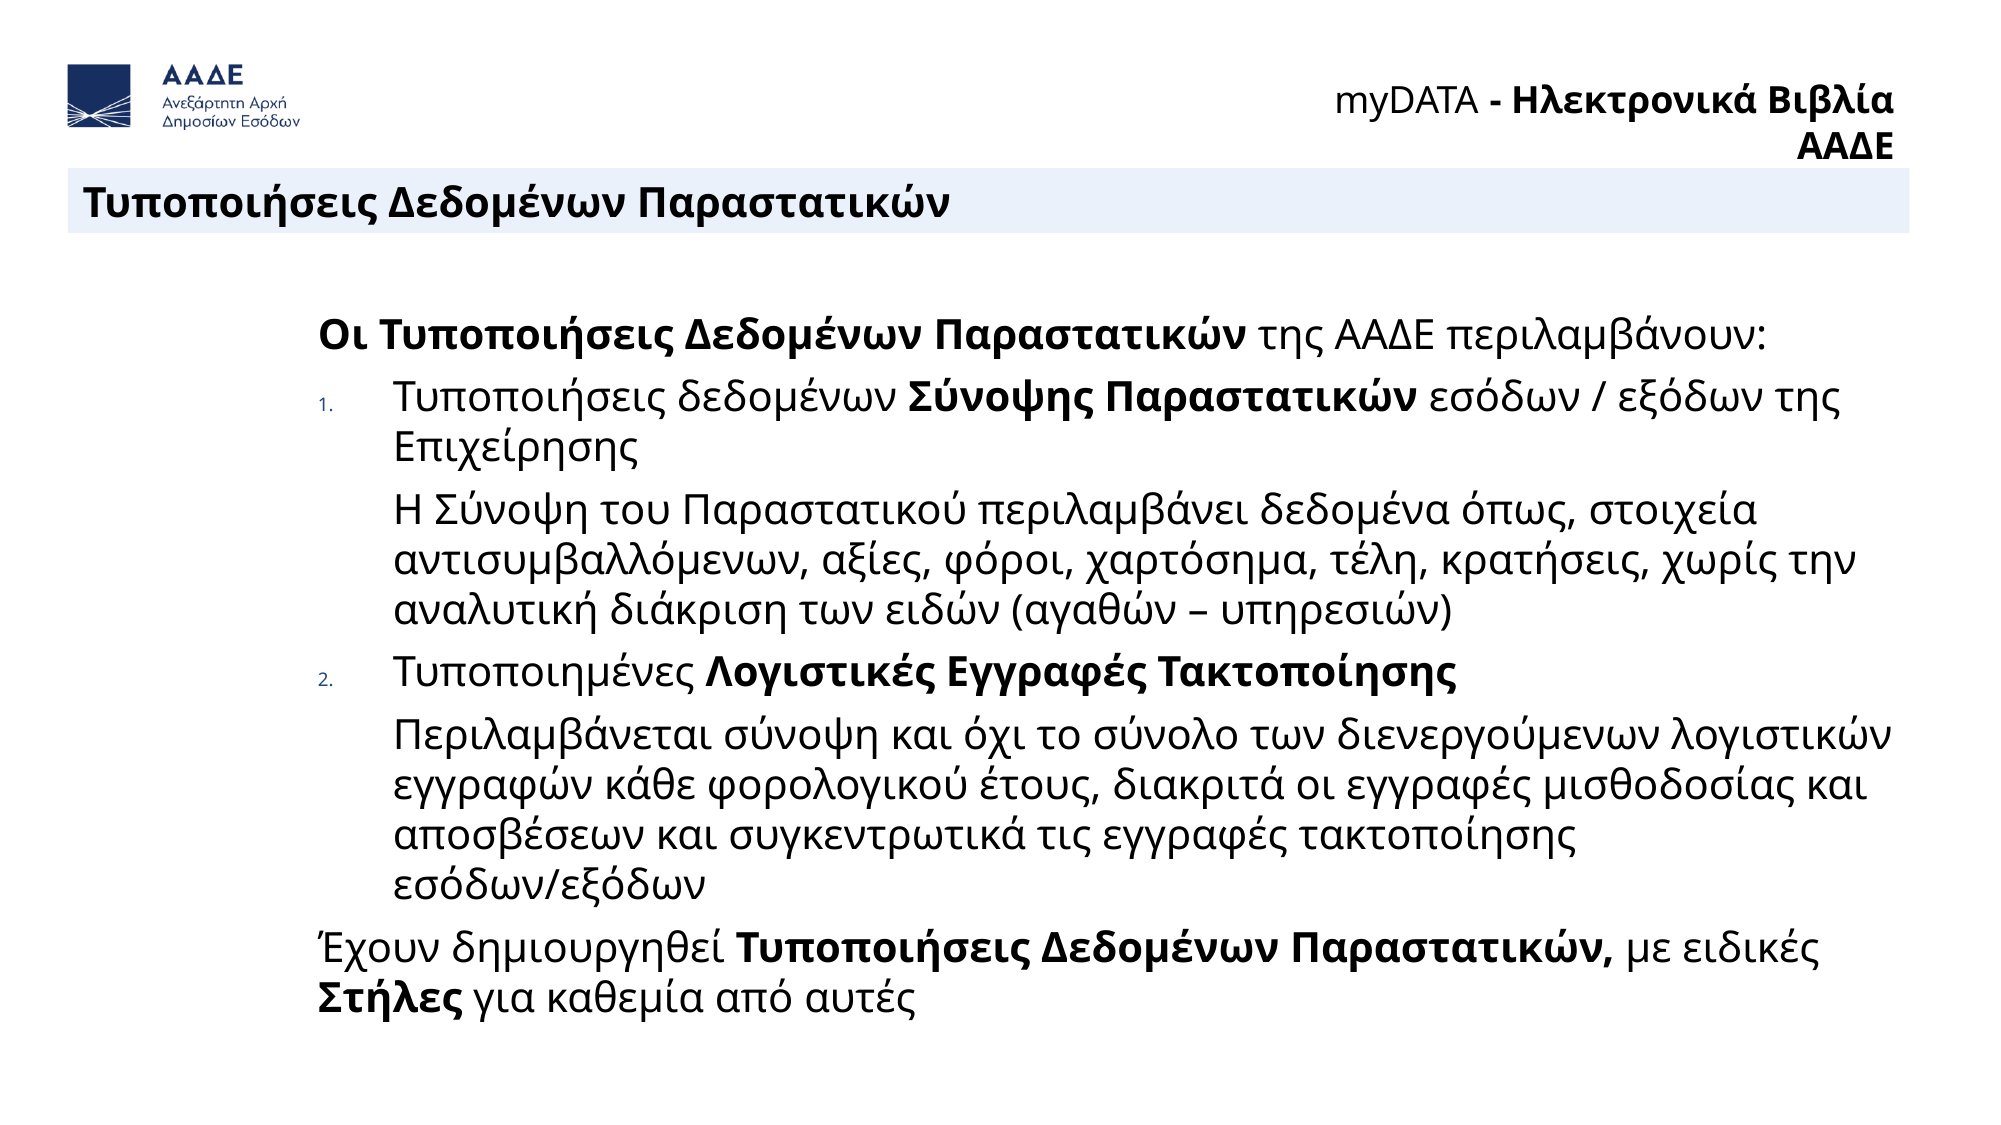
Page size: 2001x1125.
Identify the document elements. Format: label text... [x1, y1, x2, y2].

text_box myDATA - Ηλεκτρονικά Βιβλία ΑΑΔΕ [1271, 64, 1910, 175]
text_box Οι Τυποποιήσεις Δεδομένων Παραστατικών της ΑΑΔΕ περιλαμβάνουν: Τυποποιήσεις δεδομένων Σύνοψης Παραστατικών εσόδων / εξόδων της Επιχείρησης Η Σύνοψη του Παραστατικού περιλαμβάνει δεδομένα όπως, στοιχεία αντισυμβαλλόμενων, αξίες, φόροι, χαρτόσημα, τέλη, κρατήσεις, χωρίς την αναλυτική διάκριση των ειδών (αγαθών – υπηρεσιών) Τυποποιημένες Λογιστικές Εγγραφές Τακτοποίησης Περιλαμβάνεται σύνοψη και όχι το σύνολο των διενεργούμενων λογιστικών εγγραφών κάθε φορολογικού έτους, διακριτά οι εγγραφές μισθοδοσίας και αποσβέσεων και συγκεντρωτικά τις εγγραφές τακτοποίησης εσόδων/εξόδων Έχουν δημιουργηθεί Τυποποιήσεις Δεδομένων Παραστατικών, με ειδικές Στήλες για καθεμία από αυτές [303, 300, 1910, 1028]
picture [67, 64, 304, 130]
text_box Τυποποιήσεις Δεδομένων Παραστατικών [67, 168, 1910, 233]
